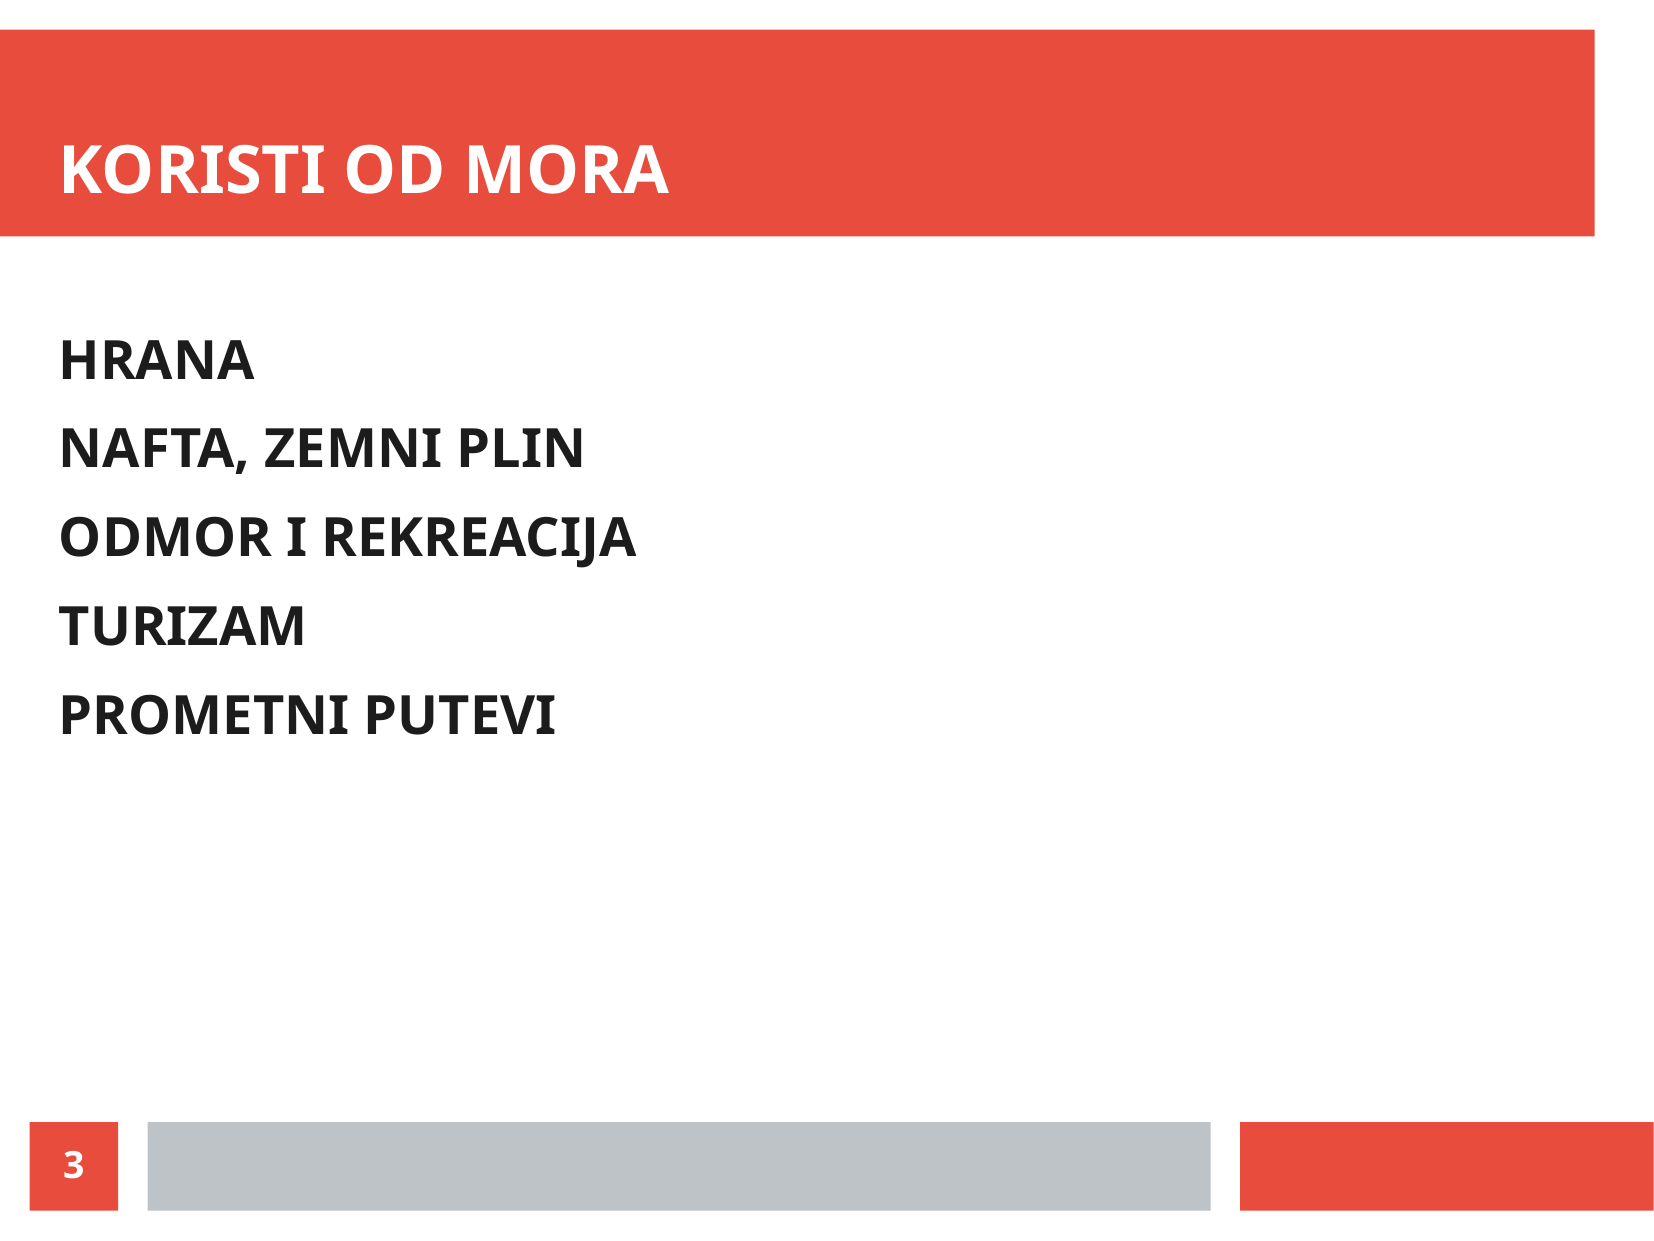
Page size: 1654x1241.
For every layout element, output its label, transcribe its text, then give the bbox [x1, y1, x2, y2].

list HRANA NAFTA, ZEMNI PLIN ODMOR I REKREACIJA TURIZAM PROMETNI PUTEVI [59, 324, 1565, 1093]
title KORISTI OD MORA [59, 59, 1595, 207]
text_box [29, 1122, 119, 1211]
